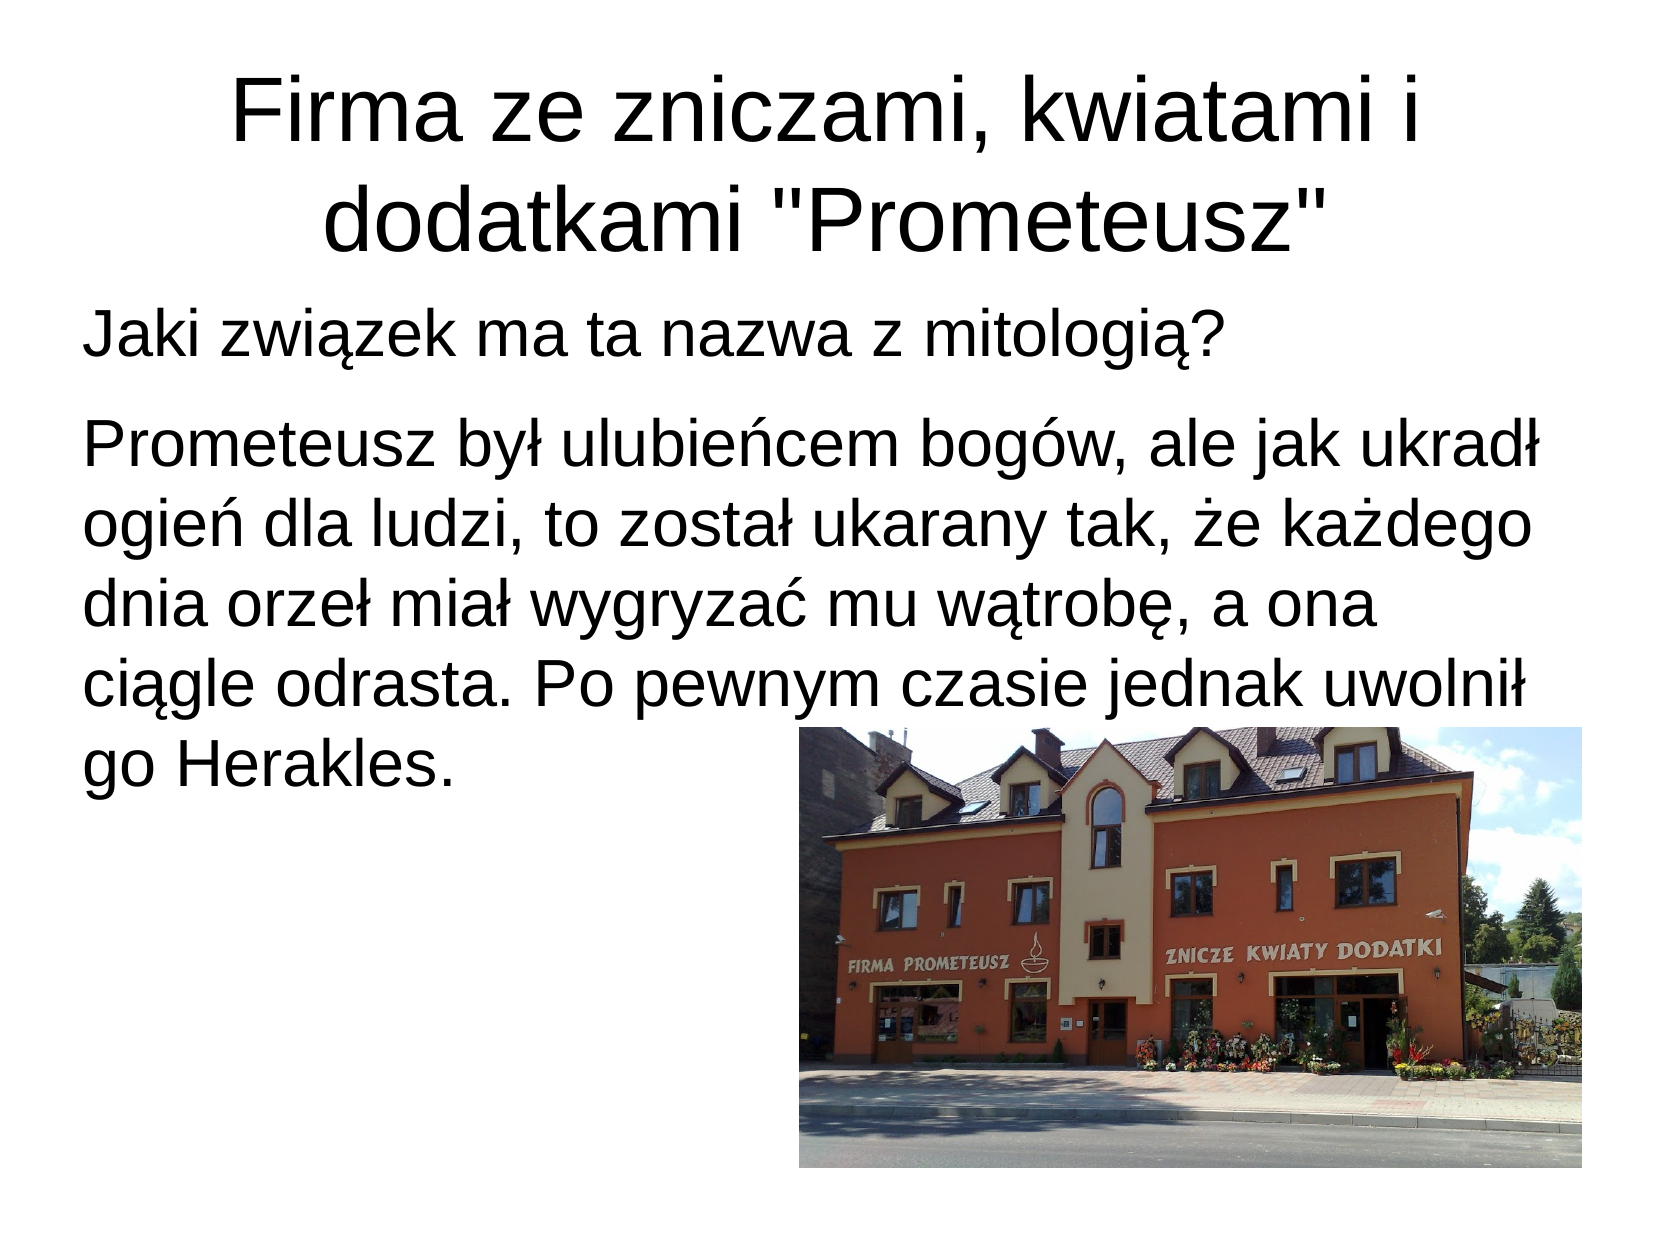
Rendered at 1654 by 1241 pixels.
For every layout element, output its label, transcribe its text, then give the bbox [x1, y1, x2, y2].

title Firma ze zniczami, kwiatami i dodatkami ''Prometeusz'' [82, 49, 1571, 257]
list Jaki związek ma ta nazwa z mitologią? Prometeusz był ulubieńcem bogów, ale jak ukradł ogień dla ludzi, to został ukarany tak, że każdego dnia orzeł miał wygryzać mu wątrobę, a ona ciągle odrasta. Po pewnym czasie jednak uwolnił go Herakles. [82, 290, 1571, 1010]
picture [799, 727, 1582, 1168]
